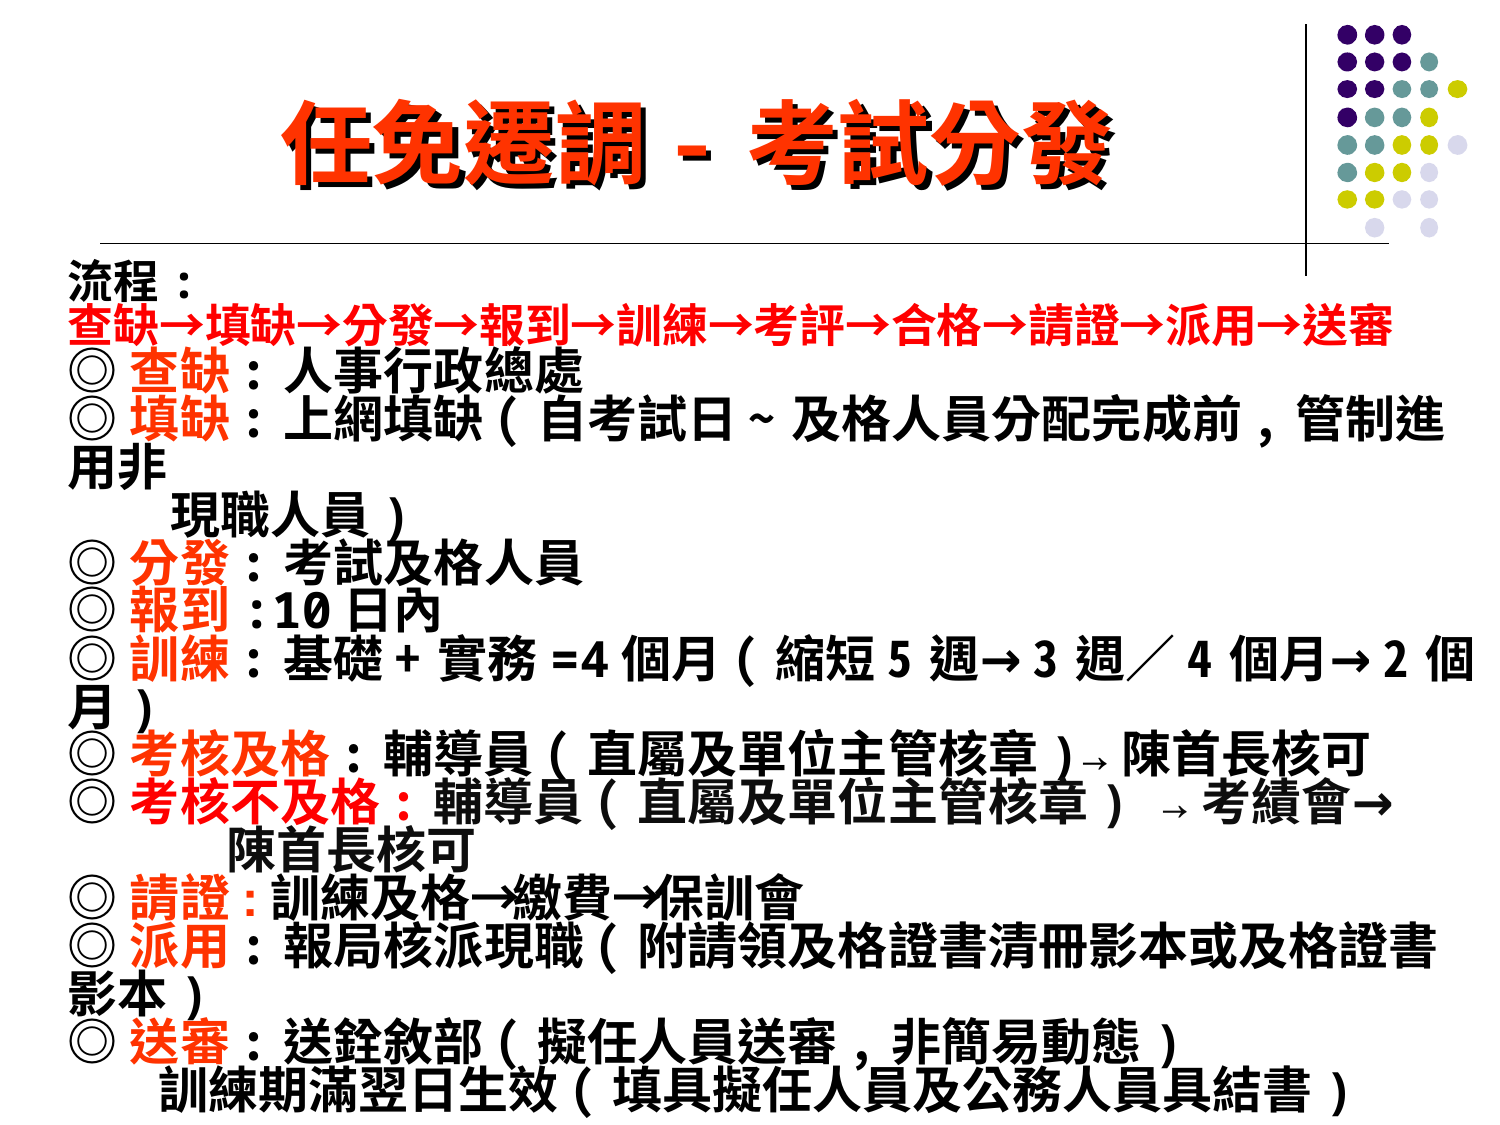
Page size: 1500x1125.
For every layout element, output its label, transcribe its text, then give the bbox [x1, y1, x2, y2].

text_box 任免遷調-考試分發 [135, 78, 1258, 204]
text_box 流程: 查缺→填缺→分發→報到→訓練→考評→合格→請證→派用→送審 ◎查缺:人事行政總處 ◎填缺:上網填缺(自考試日~及格人員分配完成前,管制進用非 現職人員) ◎分發:考試及格人員 ◎報到:10日內 ◎訓練:基礎+實務=4個月(縮短5週→3週∕4個月→2個月) ◎考核及格:輔導員(直屬及單位主管核章)→陳首長核可 ◎考核不及格:輔導員(直屬及單位主管核章) →考績會→ 陳首長核可 ◎請證:訓練及格→繳費→保訓會 ◎派用:報局核派現職(附請領及格證書清冊影本或及格證書影本) ◎送審:送銓敘部(擬任人員送審,非簡易動態) 訓練期滿翌日生效(填具擬任人員及公務人員具結書) [53, 255, 1500, 1038]
